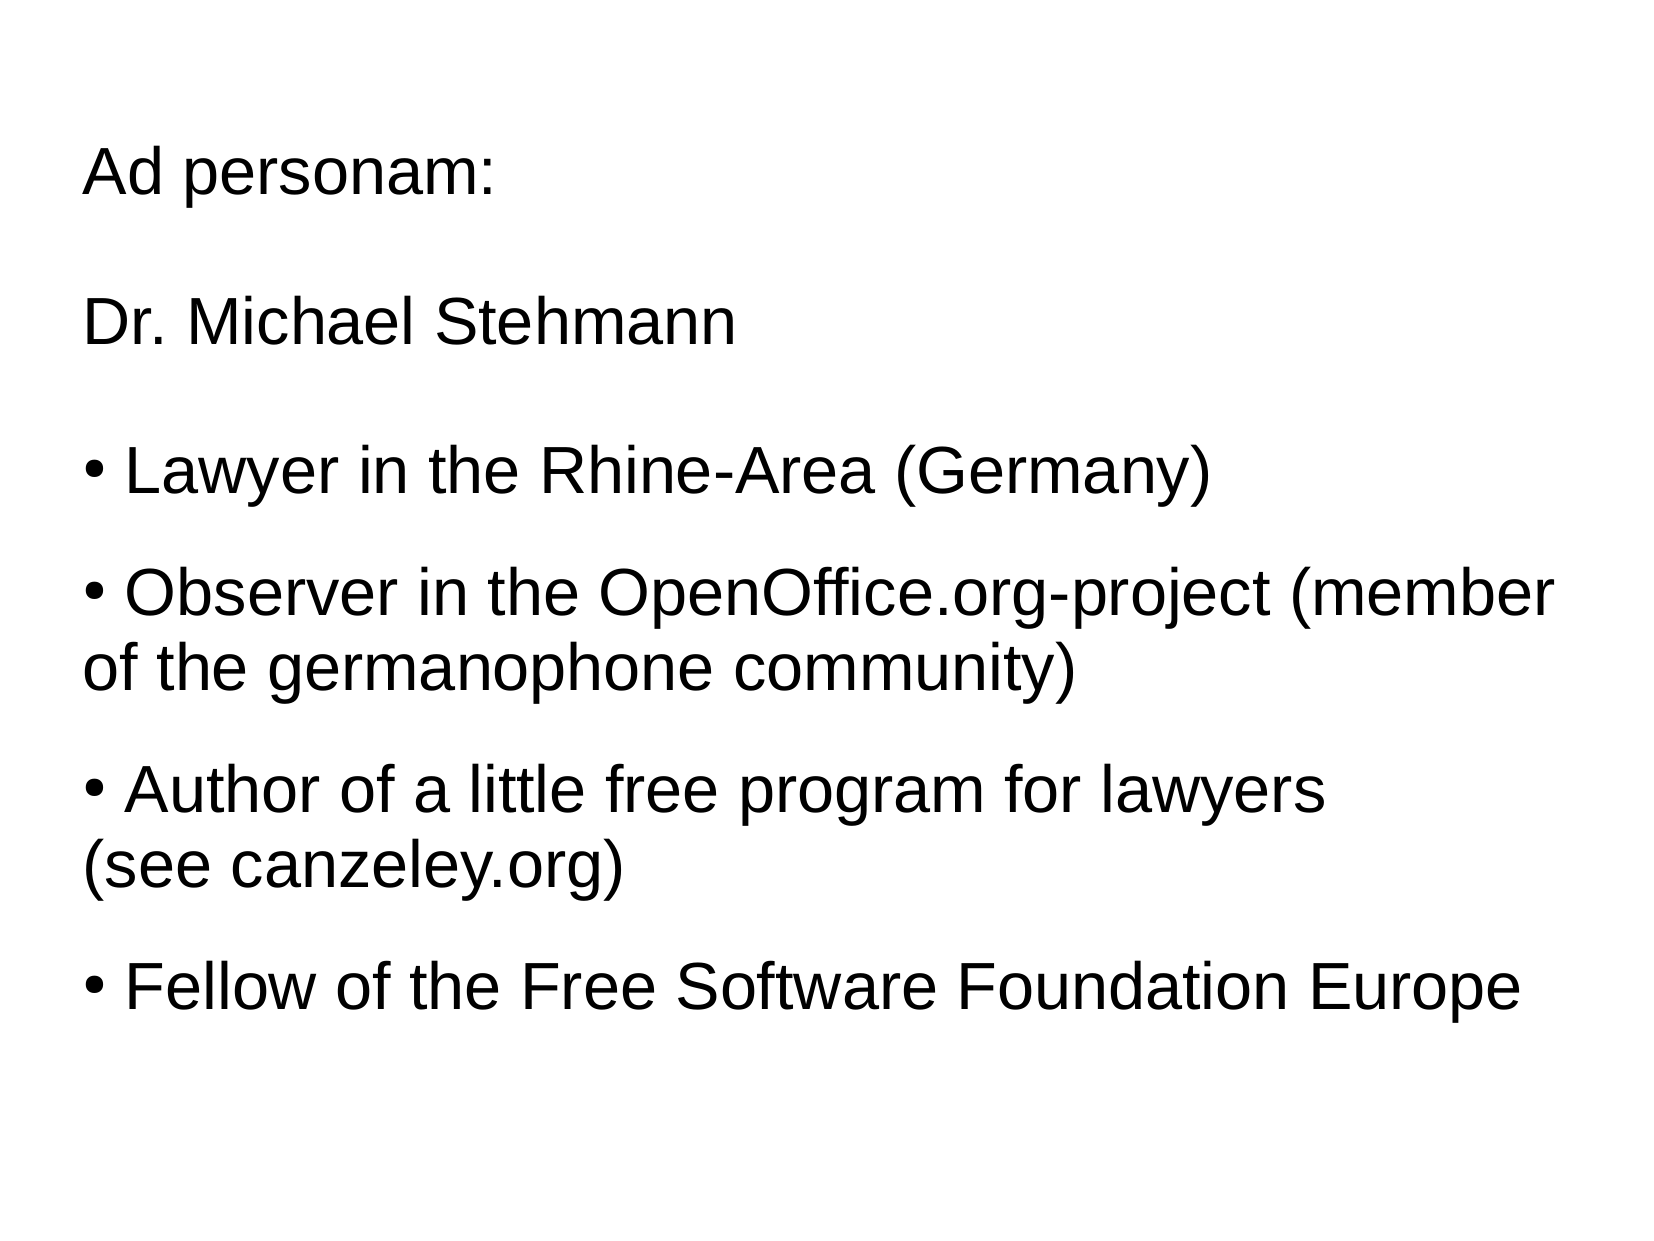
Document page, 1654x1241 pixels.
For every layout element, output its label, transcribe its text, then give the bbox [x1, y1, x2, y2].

subtitle Ad personam: Dr. Michael Stehmann Lawyer in the Rhine-Area (Germany) Observer in the OpenOffice.org-project (member of the germanophone community) Author of a little free program for lawyers (see canzeley.org) Fellow of the Free Software Foundation Europe [82, 49, 1571, 1109]
